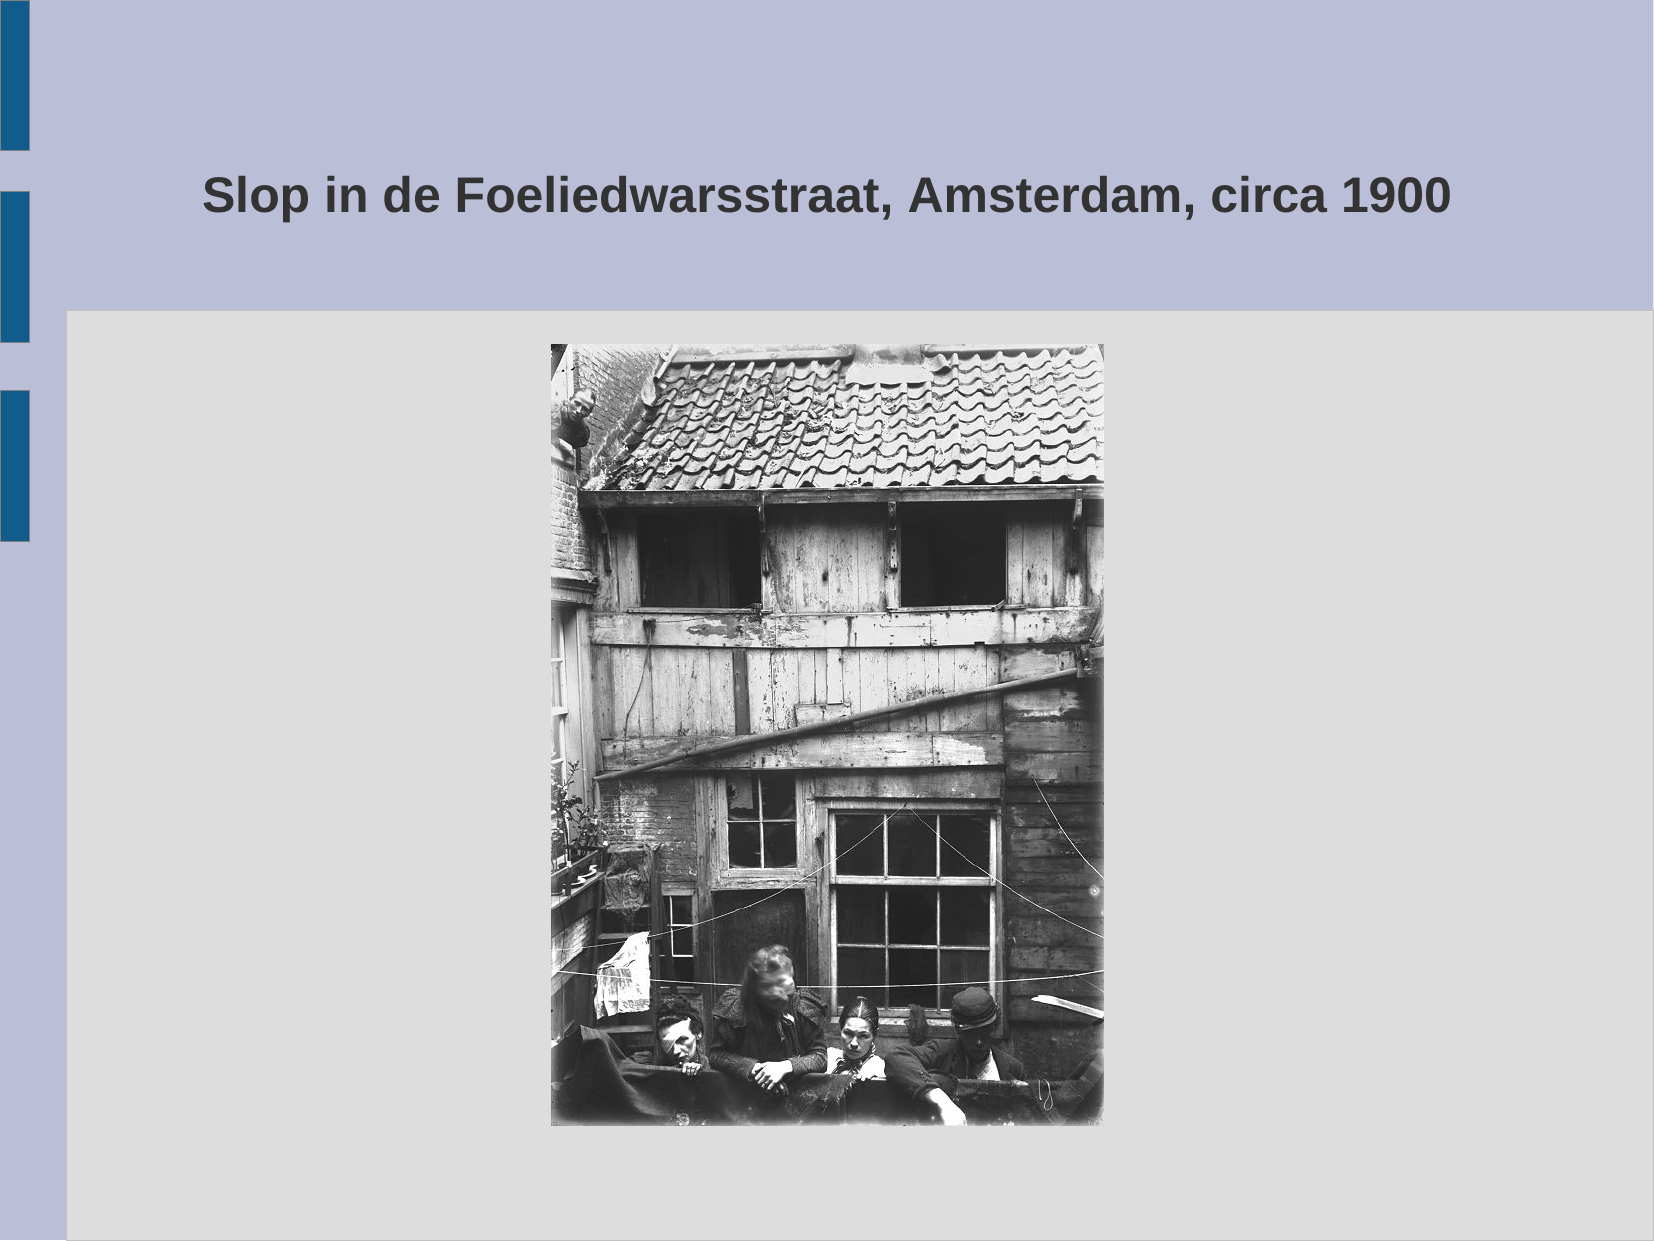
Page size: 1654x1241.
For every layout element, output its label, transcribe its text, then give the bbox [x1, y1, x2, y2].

title Slop in de Foeliedwarsstraat, Amsterdam, circa 1900 [121, 91, 1534, 299]
picture [551, 344, 1104, 1126]
